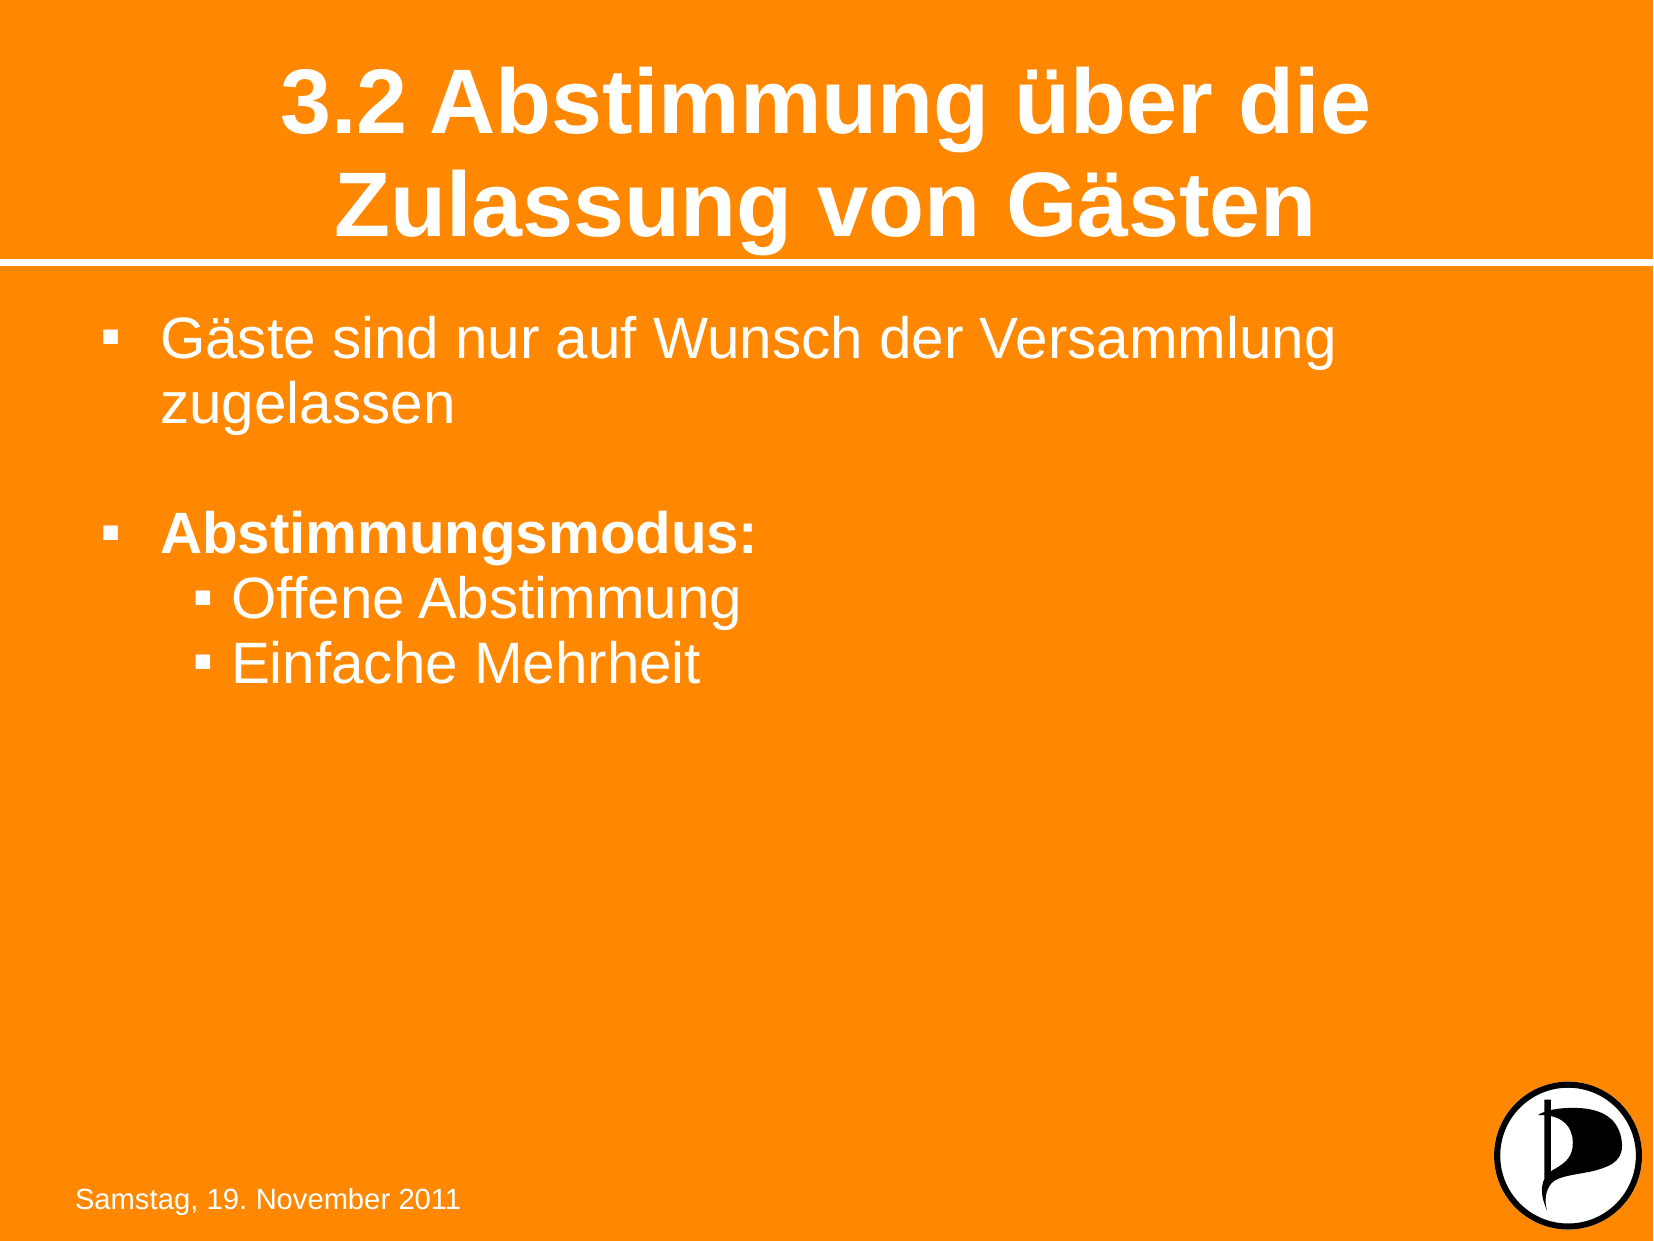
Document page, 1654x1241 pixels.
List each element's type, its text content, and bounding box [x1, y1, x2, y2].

subtitle Gäste sind nur auf Wunsch der Versammlung zugelassen Abstimmungsmodus: Offene Abstimmung Einfache Mehrheit [75, 306, 1563, 976]
title 3.2 Abstimmung über die Zulassung von Gästen [82, 49, 1571, 257]
